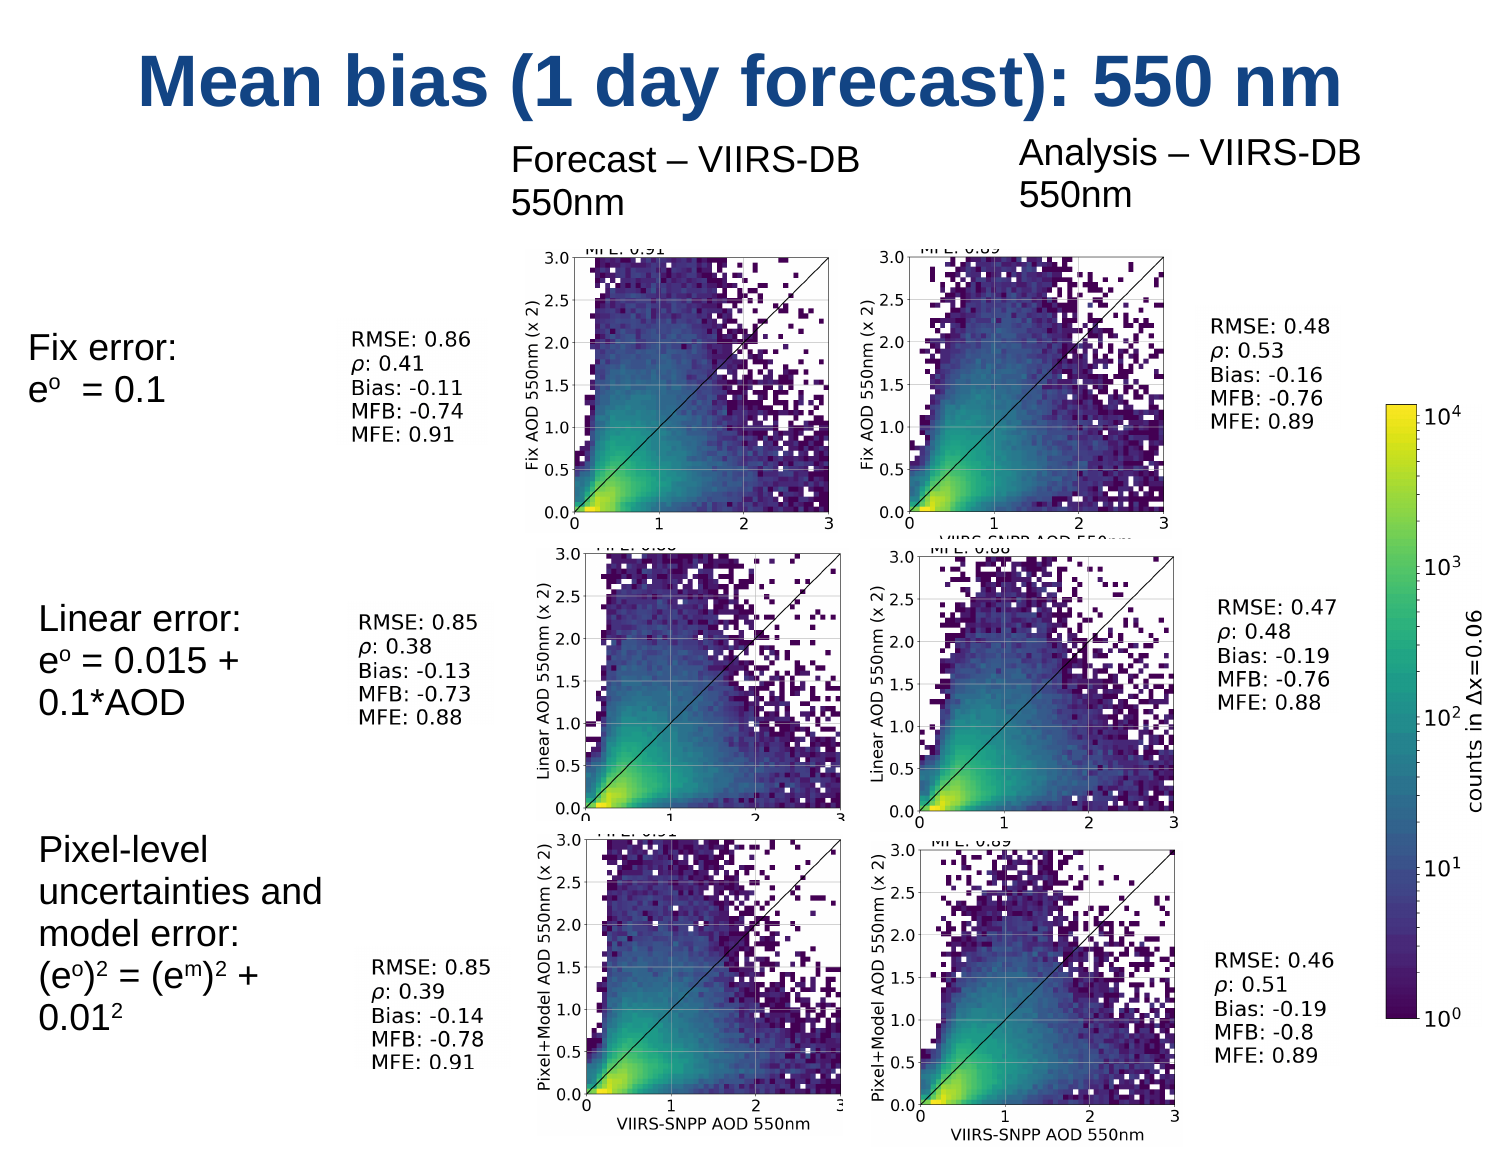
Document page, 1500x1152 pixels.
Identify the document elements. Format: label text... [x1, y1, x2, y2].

text_box Analysis – VIIRS-DB 550nm [1003, 124, 1394, 223]
picture [347, 601, 494, 725]
text_box Pixel-level uncertainties and model error: (eo)2 = (em)2 + 0.012 [23, 821, 355, 1046]
text_box Forecast – VIIRS-DB 550nm [496, 131, 910, 231]
picture [537, 834, 843, 1136]
picture [525, 249, 838, 533]
picture [870, 548, 1182, 832]
picture [354, 946, 511, 1069]
picture [1204, 940, 1340, 1066]
text_box Fix error: eo = 0.1 [13, 318, 336, 418]
text_box Linear error: eo = 0.015 + 0.1*AOD [23, 590, 355, 732]
picture [1195, 305, 1341, 430]
picture [1205, 586, 1339, 713]
picture [1375, 404, 1482, 1027]
picture [860, 249, 1172, 539]
picture [336, 318, 488, 445]
text_box Mean bias (1 day forecast): 550 nm [76, 36, 1427, 178]
picture [871, 841, 1183, 1147]
picture [536, 548, 849, 821]
